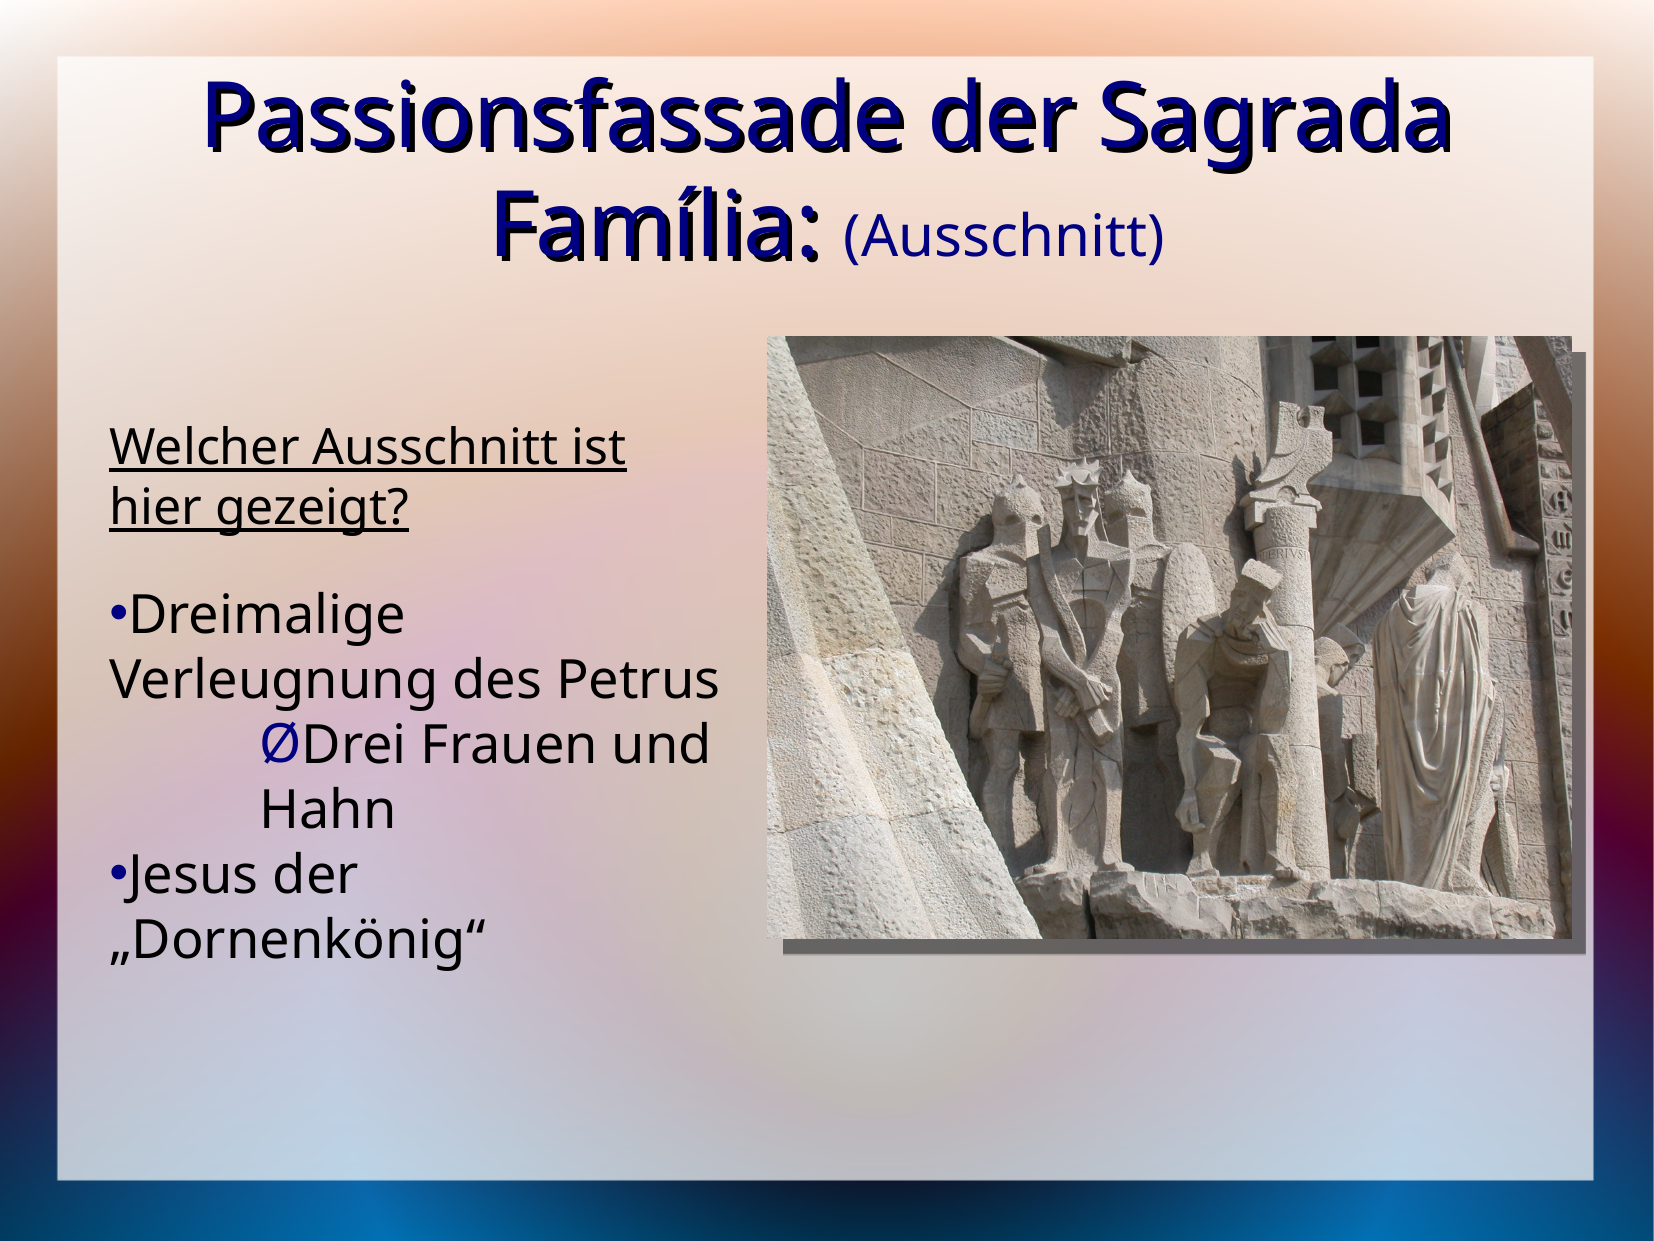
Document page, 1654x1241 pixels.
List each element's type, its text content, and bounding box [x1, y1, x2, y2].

picture [767, 336, 1572, 939]
text_box Welcher Ausschnitt ist hier gezeigt? Dreimalige Verleugnung des Petrus Drei Frauen und Hahn Jesus der „Dornenkönig“ [94, 406, 745, 857]
title Passionsfassade der Sagrada Família: (Ausschnitt) [82, 55, 1571, 263]
